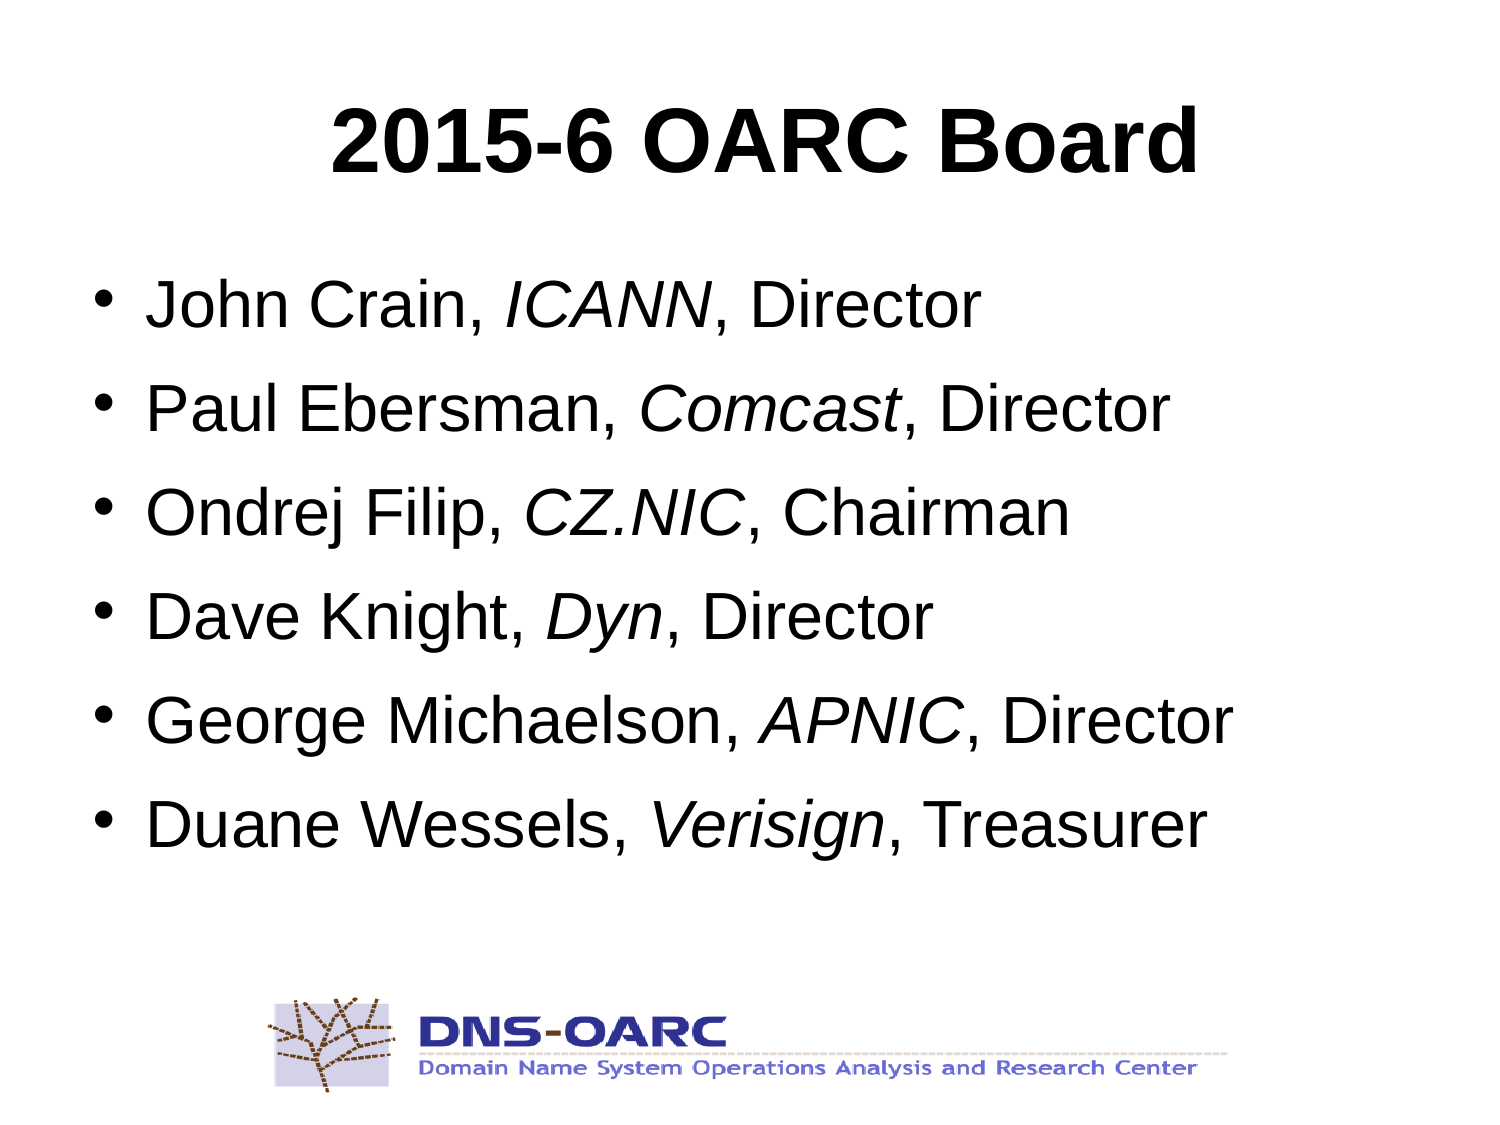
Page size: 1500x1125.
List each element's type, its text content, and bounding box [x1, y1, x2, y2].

list John Crain, ICANN, Director Paul Ebersman, Comcast, Director Ondrej Filip, CZ.NIC, Chairman Dave Knight, Dyn, Director George Michaelson, APNIC, Director Duane Wessels, Verisign, Treasurer [75, 263, 1426, 916]
title 2015-6 OARC Board [75, 44, 1426, 233]
picture [214, 991, 1259, 1099]
